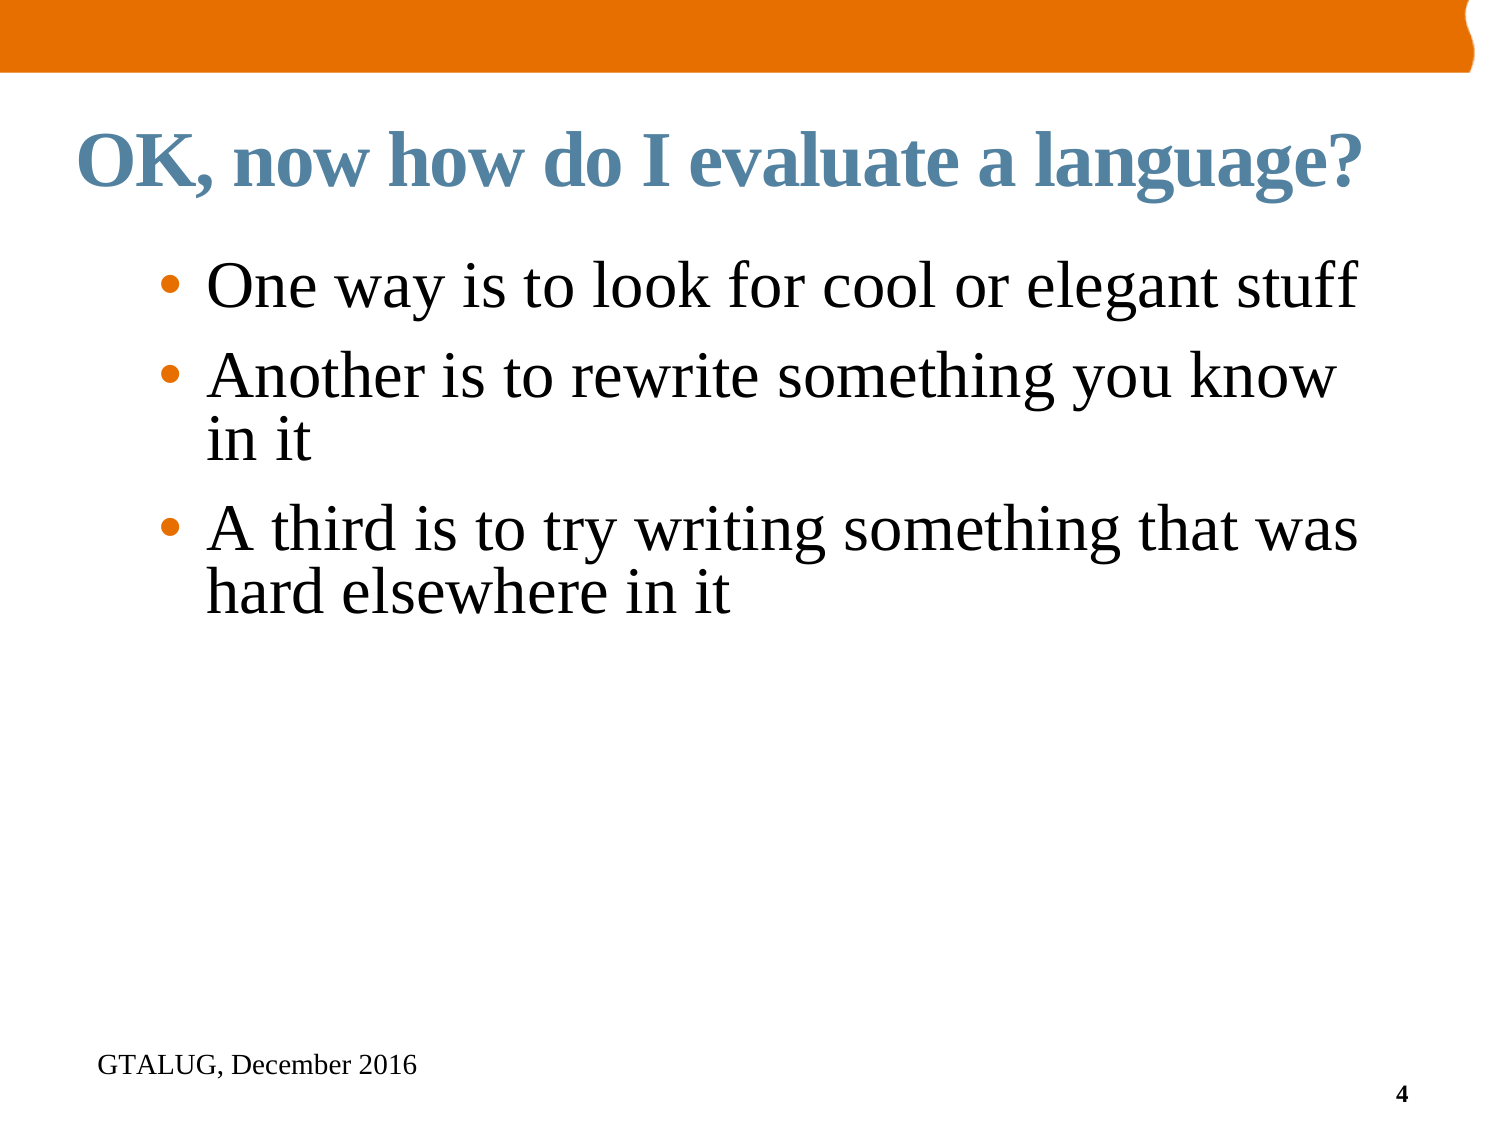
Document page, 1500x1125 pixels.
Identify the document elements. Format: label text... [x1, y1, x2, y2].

list One way is to look for cool or elegant stuff Another is to rewrite something you know in it A third is to try writing something that was hard elsewhere in it [64, 257, 1402, 1017]
picture [0, 0, 1500, 75]
title OK, now how do I evaluate a language? [75, 122, 1438, 228]
